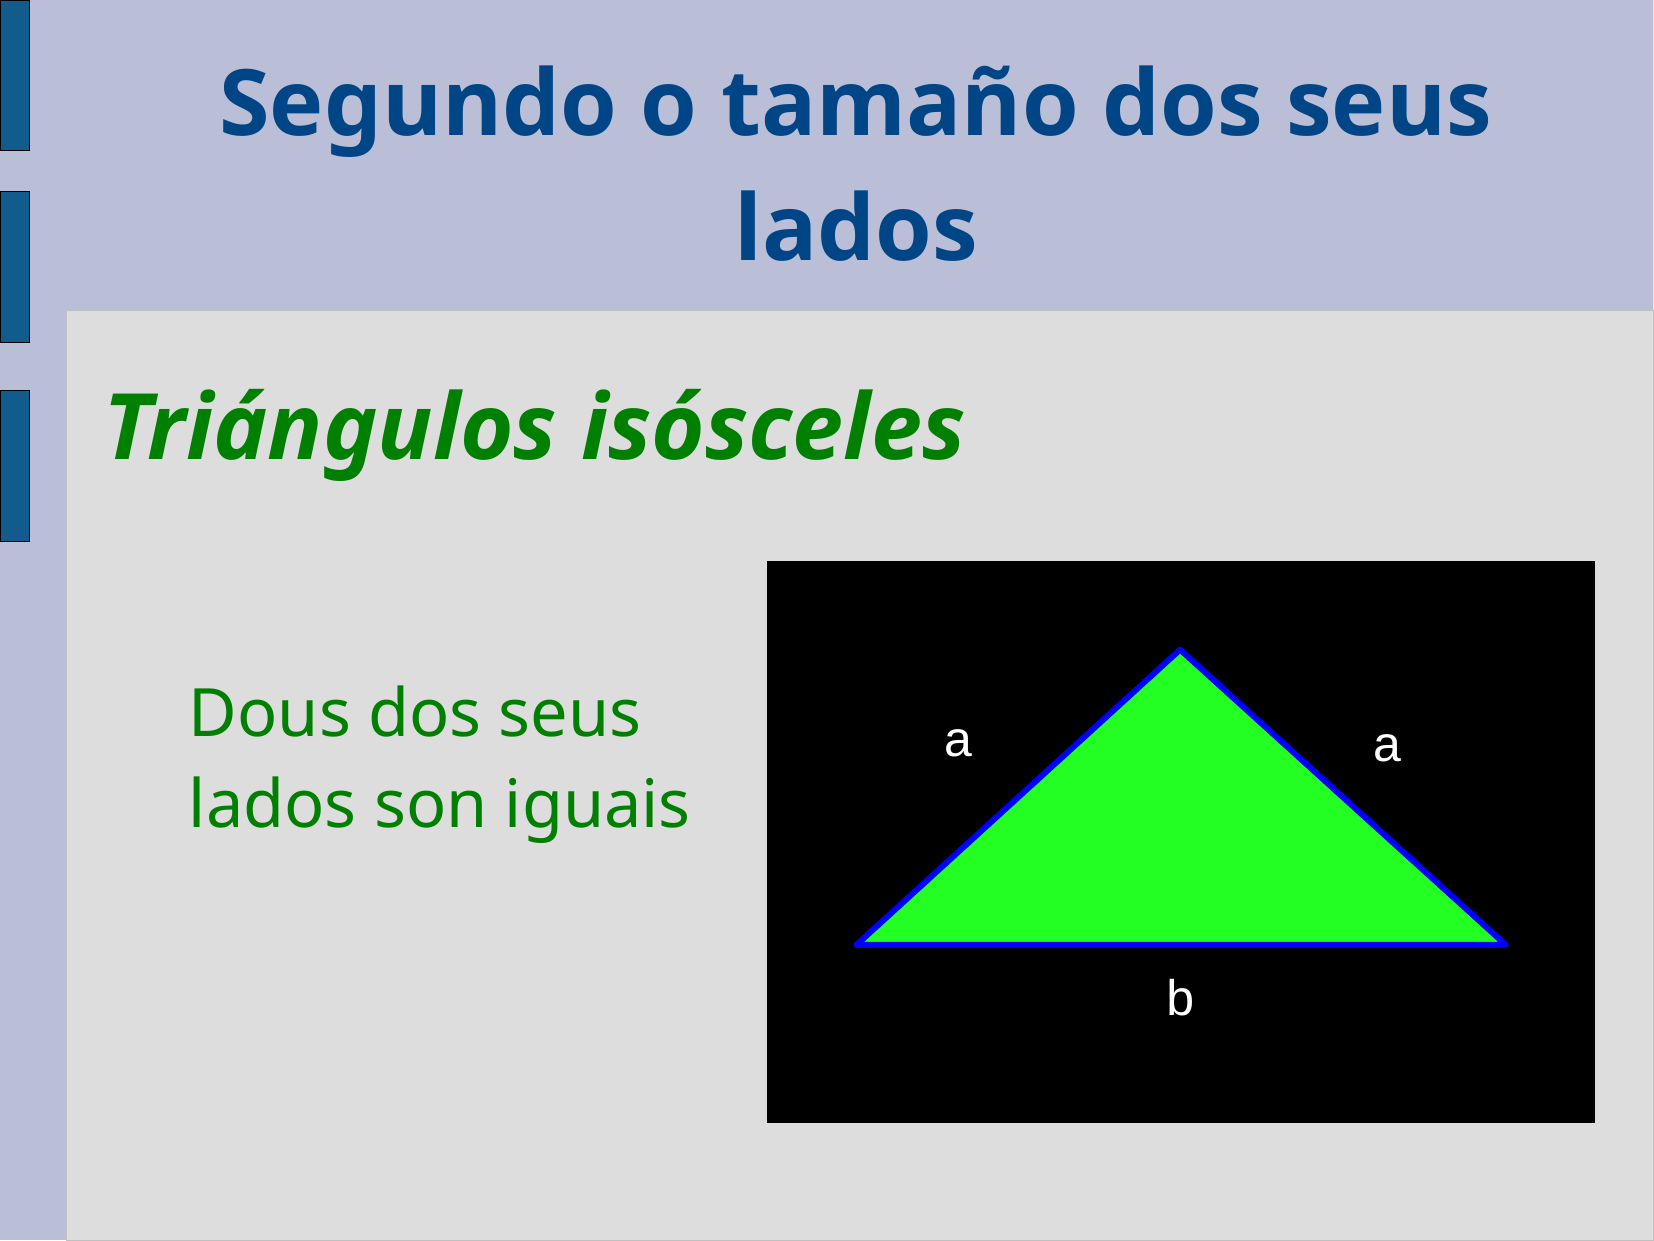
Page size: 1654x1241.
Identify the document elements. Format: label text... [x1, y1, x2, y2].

text_box [767, 561, 1595, 1123]
text_box a [929, 704, 1048, 779]
title Segundo o tamaño dos seus lados [88, 59, 1625, 267]
text_box b [1151, 962, 1270, 1034]
text_box Triángulos isósceles [88, 354, 1182, 497]
text_box a [1358, 708, 1477, 780]
list Dous dos seus lados son iguais [118, 665, 735, 945]
